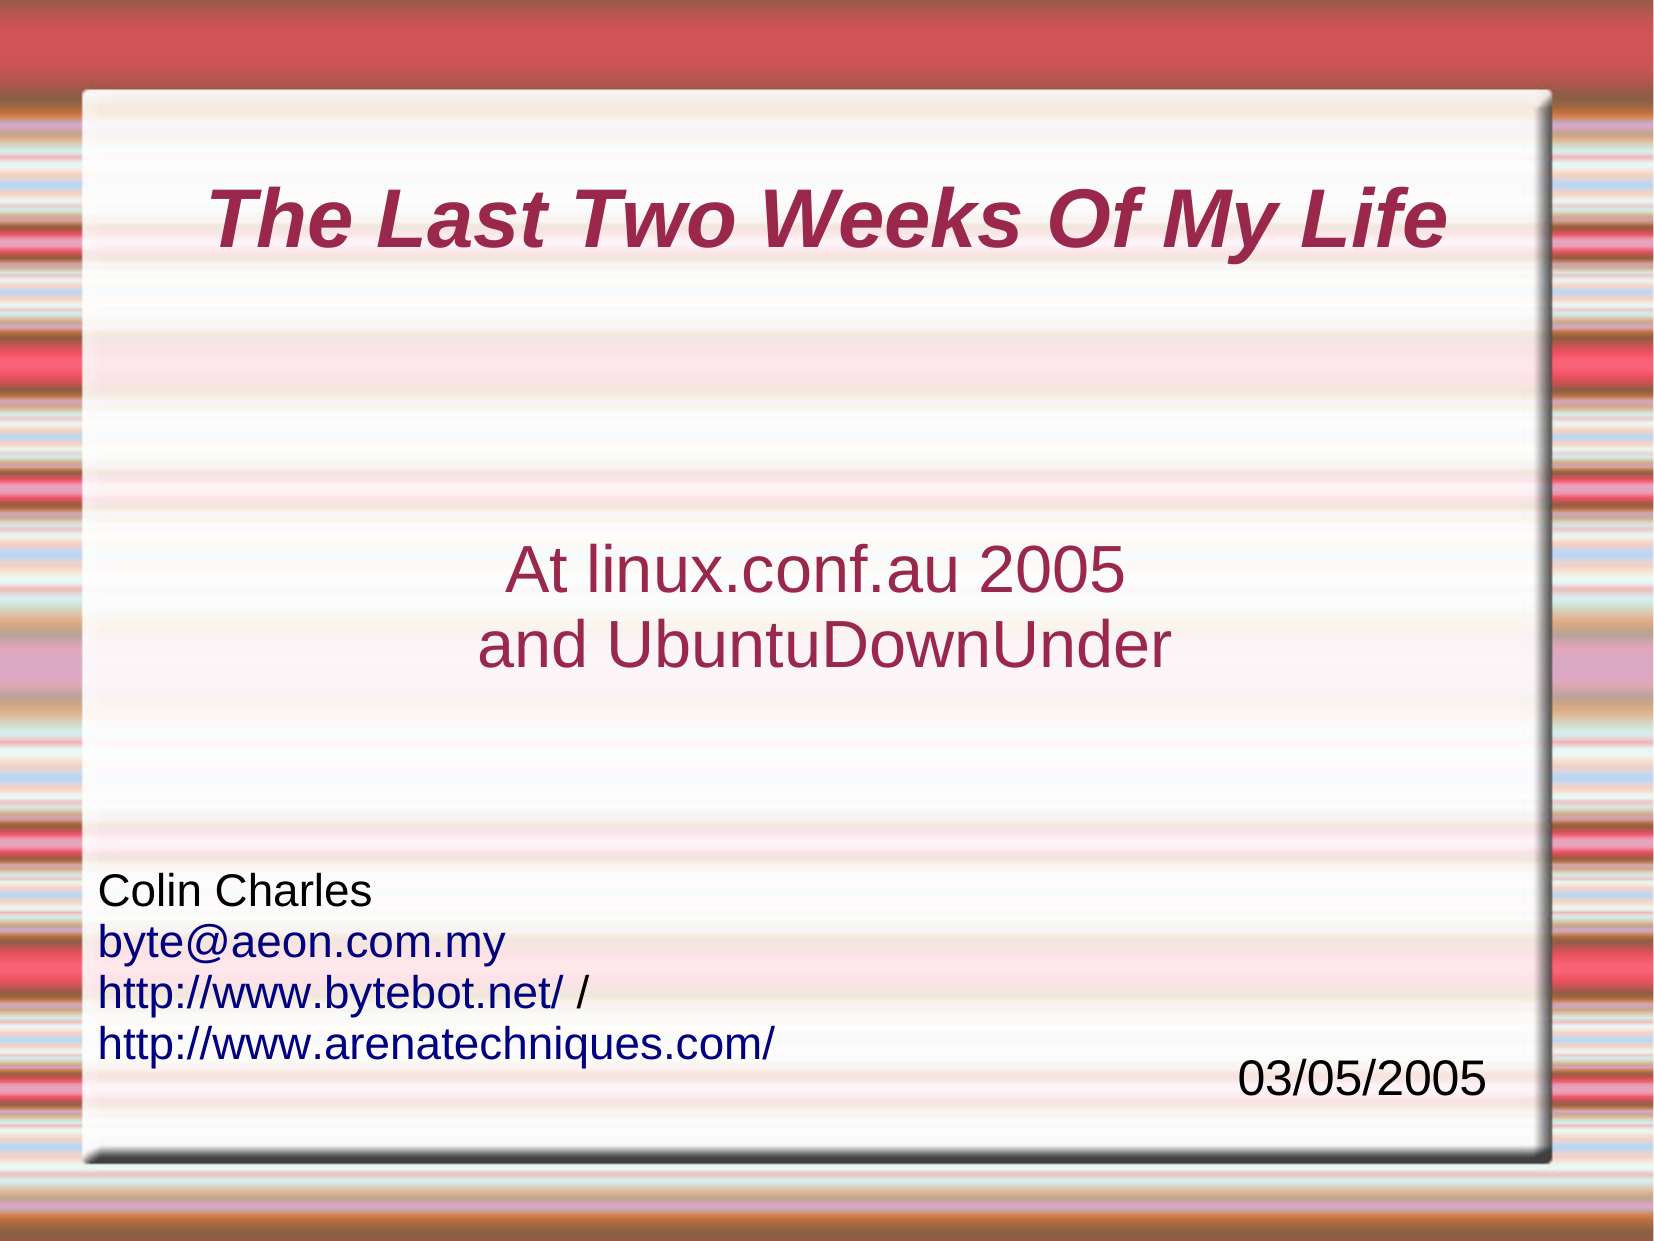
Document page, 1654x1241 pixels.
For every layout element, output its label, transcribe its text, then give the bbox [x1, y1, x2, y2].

text_box Colin Charles byte@aeon.com.my http://www.bytebot.net/ / http://www.arenatechniques.com/ [97, 864, 1091, 1137]
text_box At linux.conf.au 2005 and UbuntuDownUnder [134, 350, 1516, 863]
title The Last Two Weeks Of My Life [121, 114, 1534, 322]
picture [0, 0, 1654, 1241]
text_box 03/05/2005 [1237, 1050, 1488, 1125]
